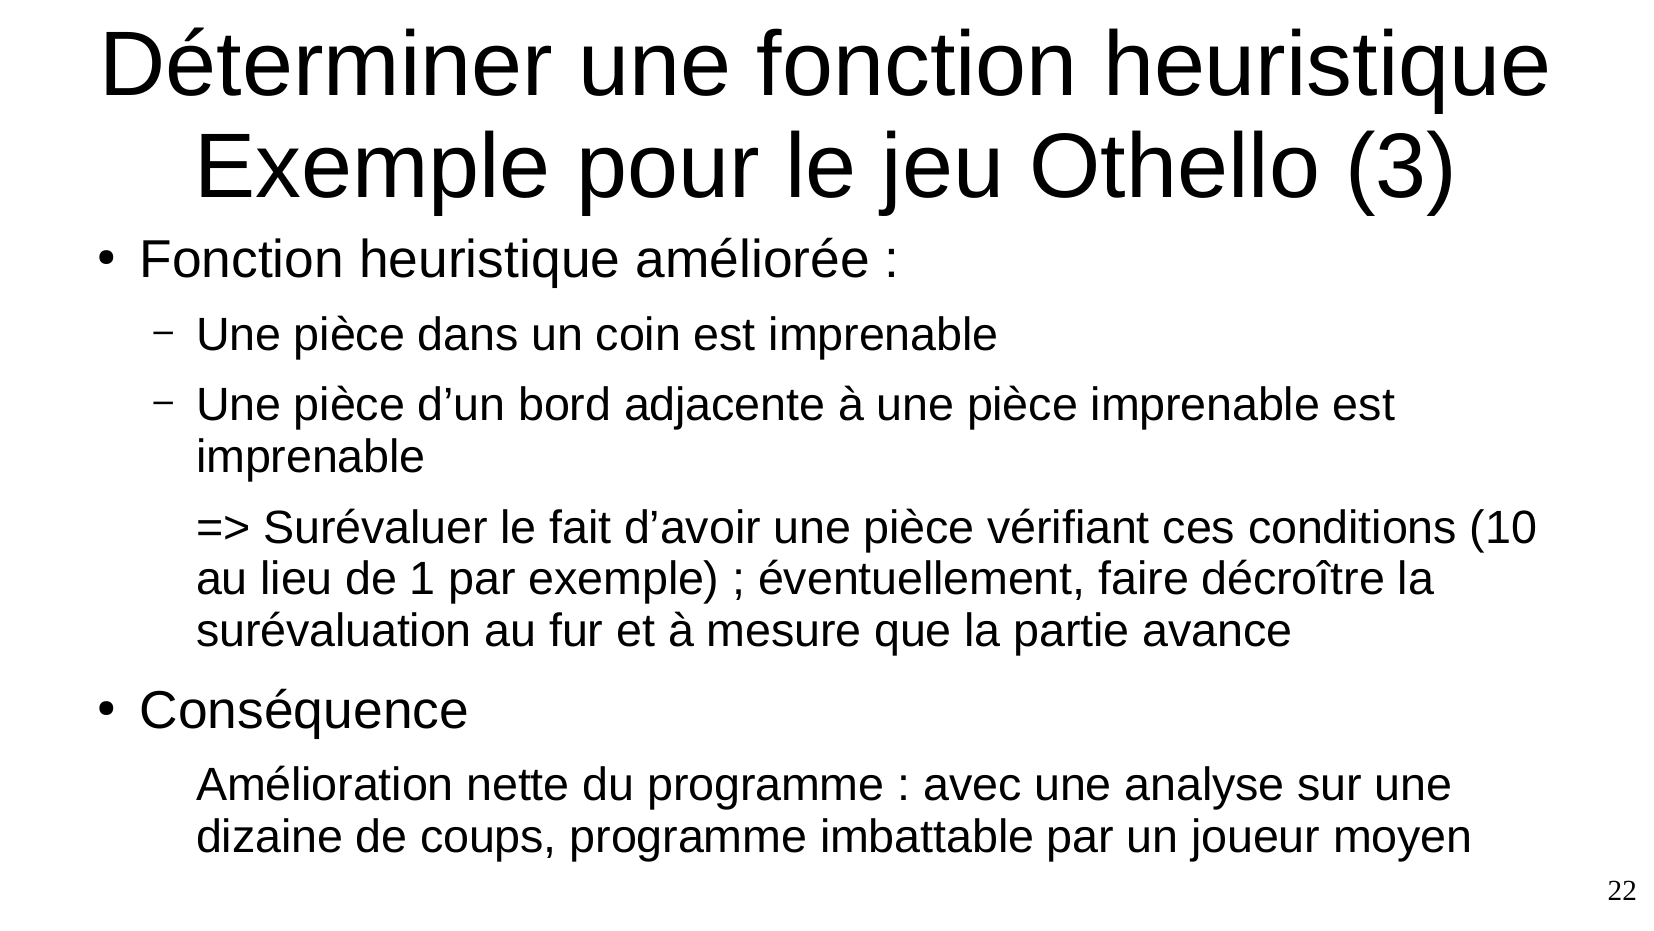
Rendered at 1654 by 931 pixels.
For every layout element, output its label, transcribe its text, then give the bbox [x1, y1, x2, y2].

title Déterminer une fonction heuristique Exemple pour le jeu Othello (3) [82, 12, 1571, 218]
list Fonction heuristique améliorée : Une pièce dans un coin est imprenable Une pièce d’un bord adjacente à une pièce imprenable est imprenable => Surévaluer le fait d’avoir une pièce vérifiant ces conditions (10 au lieu de 1 par exemple) ; éventuellement, faire décroître la surévaluation au fur et à mesure que la partie avance Conséquence Amélioration nette du programme : avec une analyse sur une dizaine de coups, programme imbattable par un joueur moyen [82, 229, 1571, 863]
